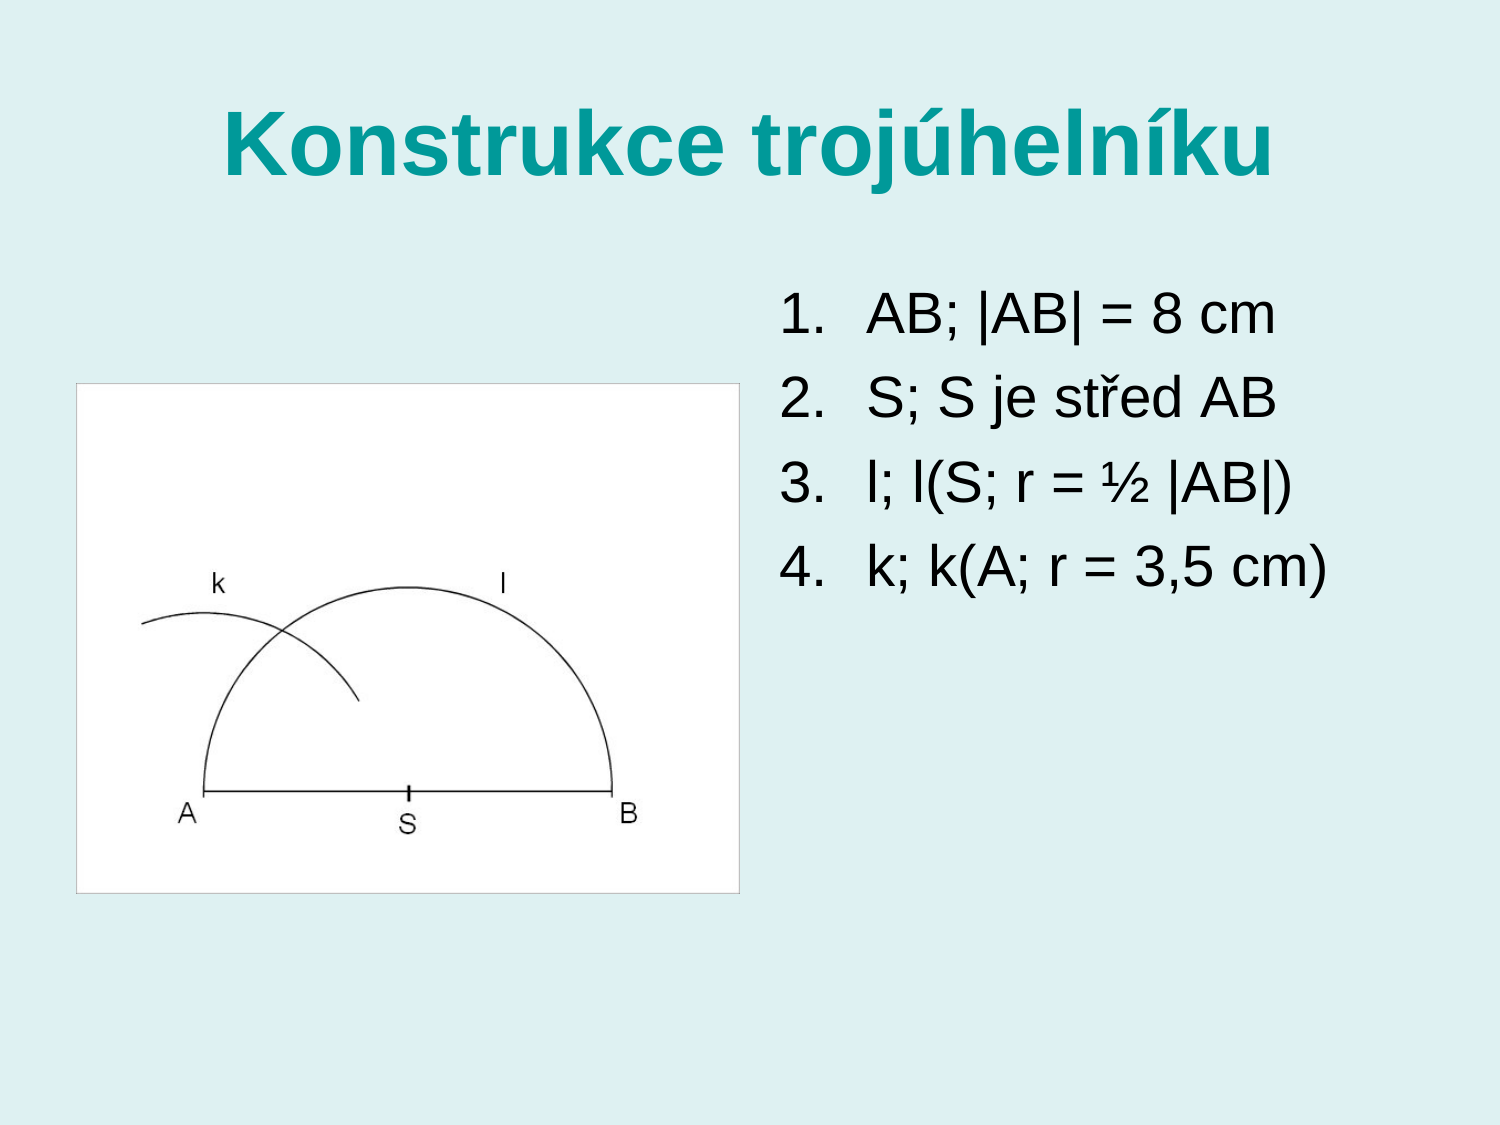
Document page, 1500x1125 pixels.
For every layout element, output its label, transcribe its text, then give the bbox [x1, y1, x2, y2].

picture [76, 383, 740, 894]
title Konstrukce trojúhelníku [75, 45, 1426, 233]
list AB; |AB| = 8 cm S; S je střed AB l; l(S; r = ½ |AB|) k; k(A; r = 3,5 cm) [764, 267, 1427, 1010]
